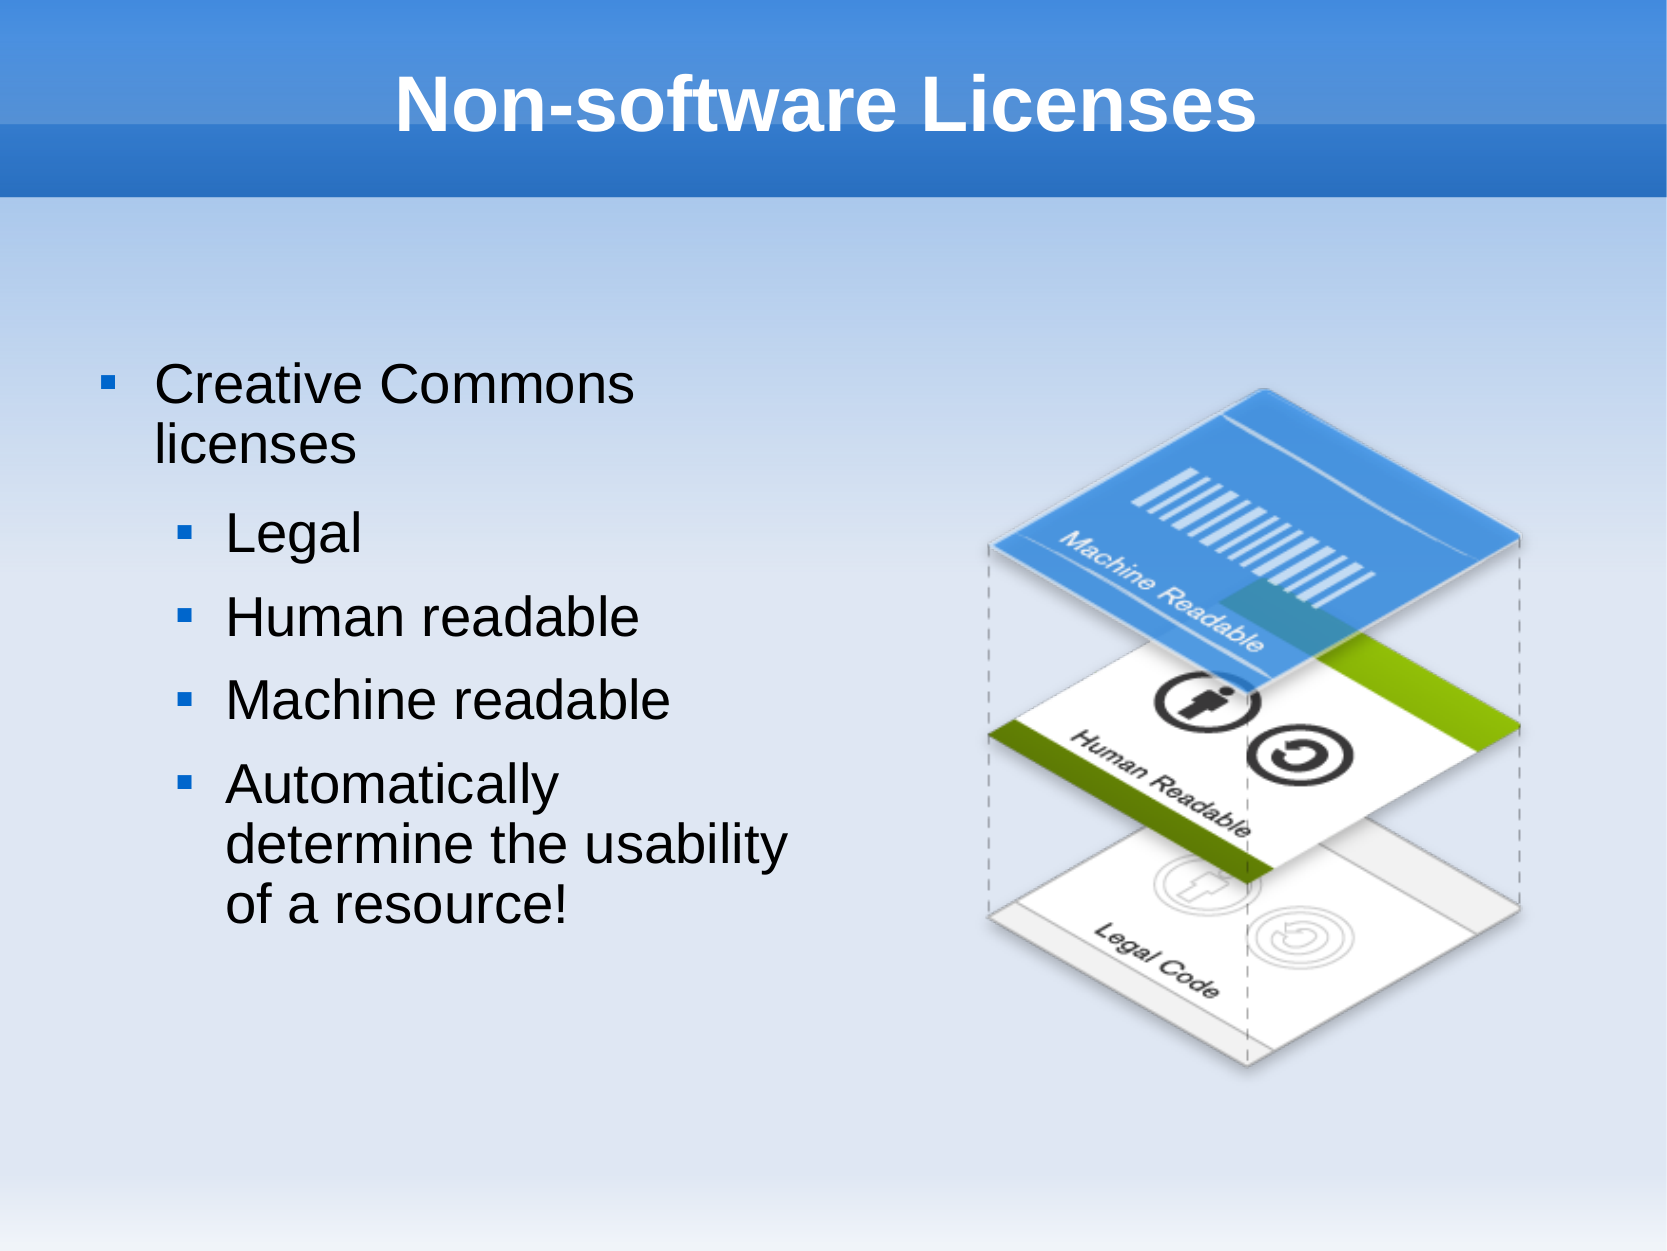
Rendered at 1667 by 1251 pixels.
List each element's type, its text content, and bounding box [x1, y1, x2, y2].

picture [0, 0, 1667, 1251]
title Non-software Licenses [77, 0, 1578, 209]
list Creative Commons licenses Legal Human readable Machine readable Automatically determine the usability of a resource! [83, 292, 826, 1118]
